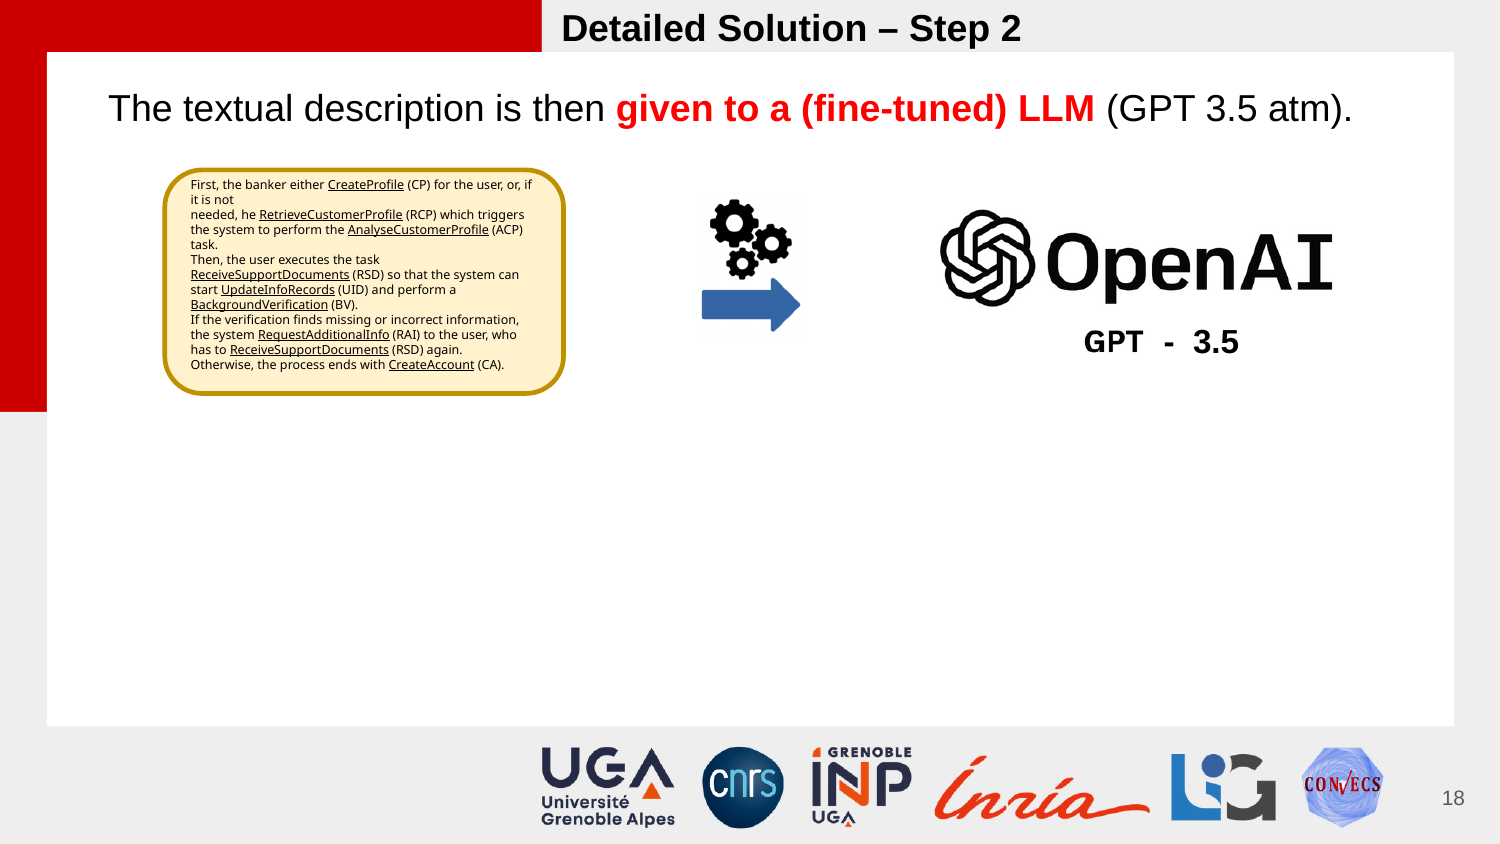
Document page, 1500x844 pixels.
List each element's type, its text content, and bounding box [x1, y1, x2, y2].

picture [0, 0, 1500, 844]
text_box Detailed Solution – Step 2 [546, 0, 1441, 55]
text_box The textual description is then given to a (fine-tuned) LLM (GPT 3.5 atm). [93, 80, 1377, 136]
text_box - 3.5 [1148, 304, 1362, 370]
text_box First, the banker either CreateProfile (CP) for the user, or, if it is not needed, he RetrieveCustomerProfile (RCP) which triggers the system to perform the AnalyseCustomerProfile (ACP) task. Then, the user executes the task ReceiveSupportDocuments (RSD) so that the system can start UpdateInfoRecords (UID) and perform a BackgroundVerification (BV). If the verification finds missing or incorrect information, the system RequestAdditionalInfo (RAI) to the user, who has to ReceiveSupportDocuments (RSD) again. Otherwise, the process ends with CreateAccount (CA). [164, 169, 564, 394]
slide_number <numéro> [1389, 764, 1480, 830]
